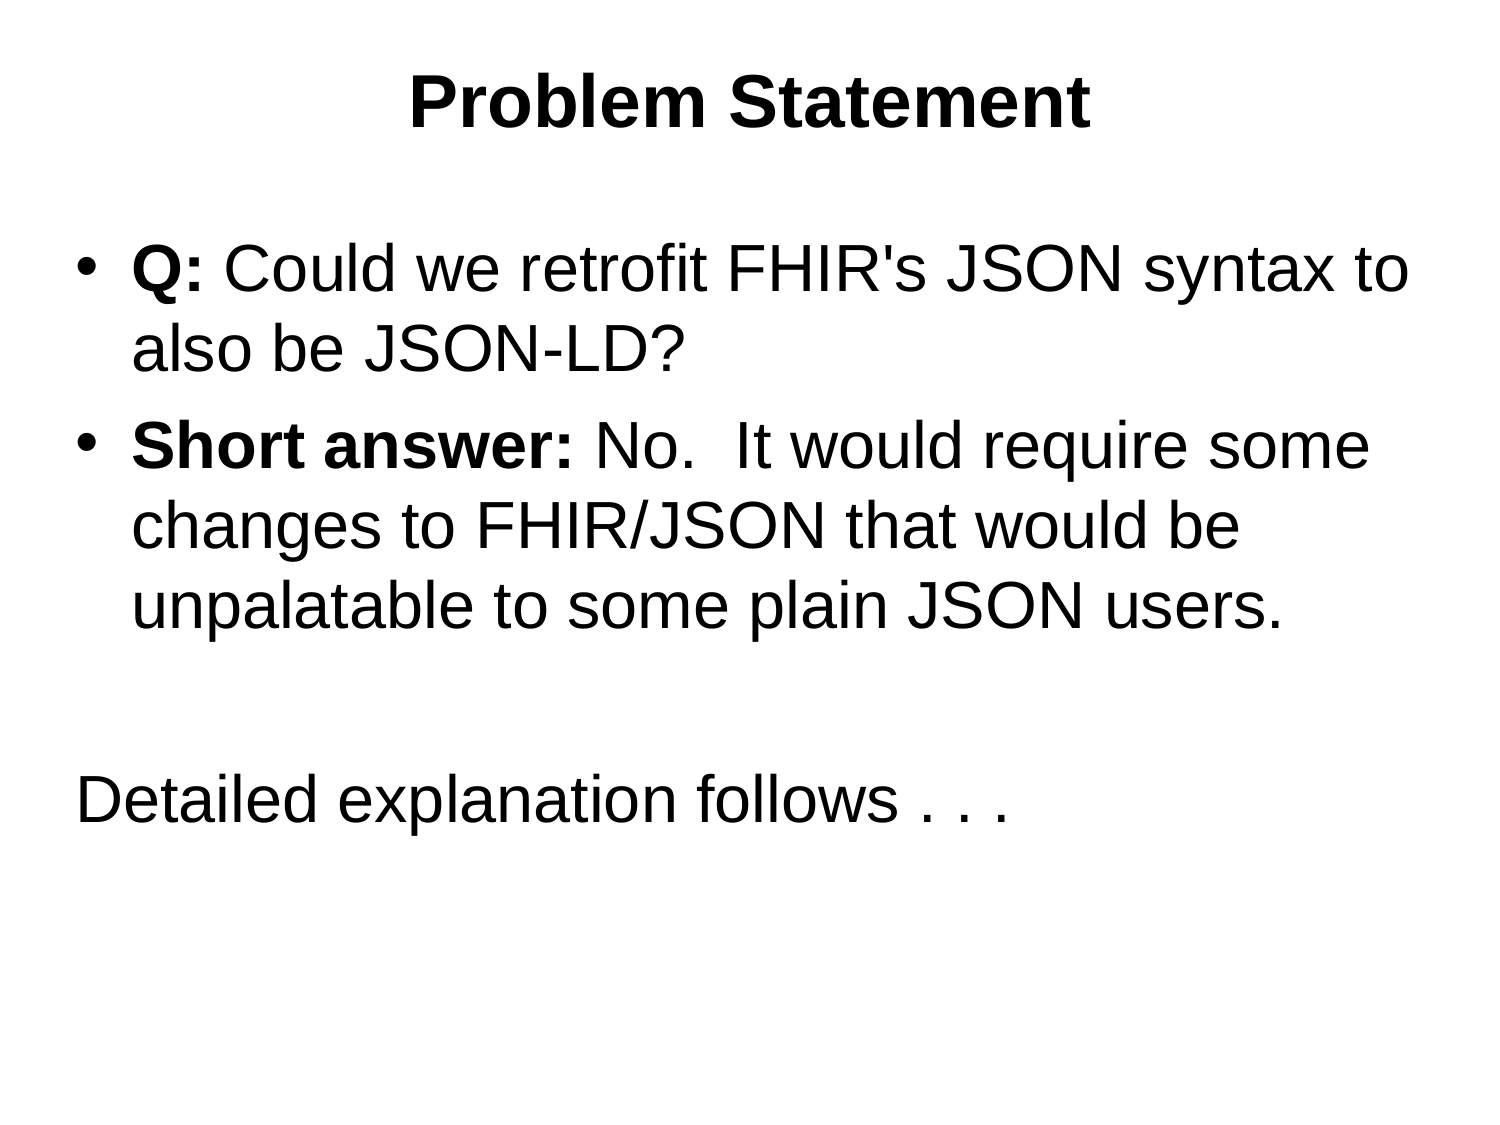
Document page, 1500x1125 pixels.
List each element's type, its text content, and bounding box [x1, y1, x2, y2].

list Q: Could we retrofit FHIR's JSON syntax to also be JSON-LD? Short answer: No. It would require some changes to FHIR/JSON that would be unpalatable to some plain JSON users. Detailed explanation follows . . . [75, 224, 1426, 878]
title Problem Statement [75, 3, 1425, 192]
